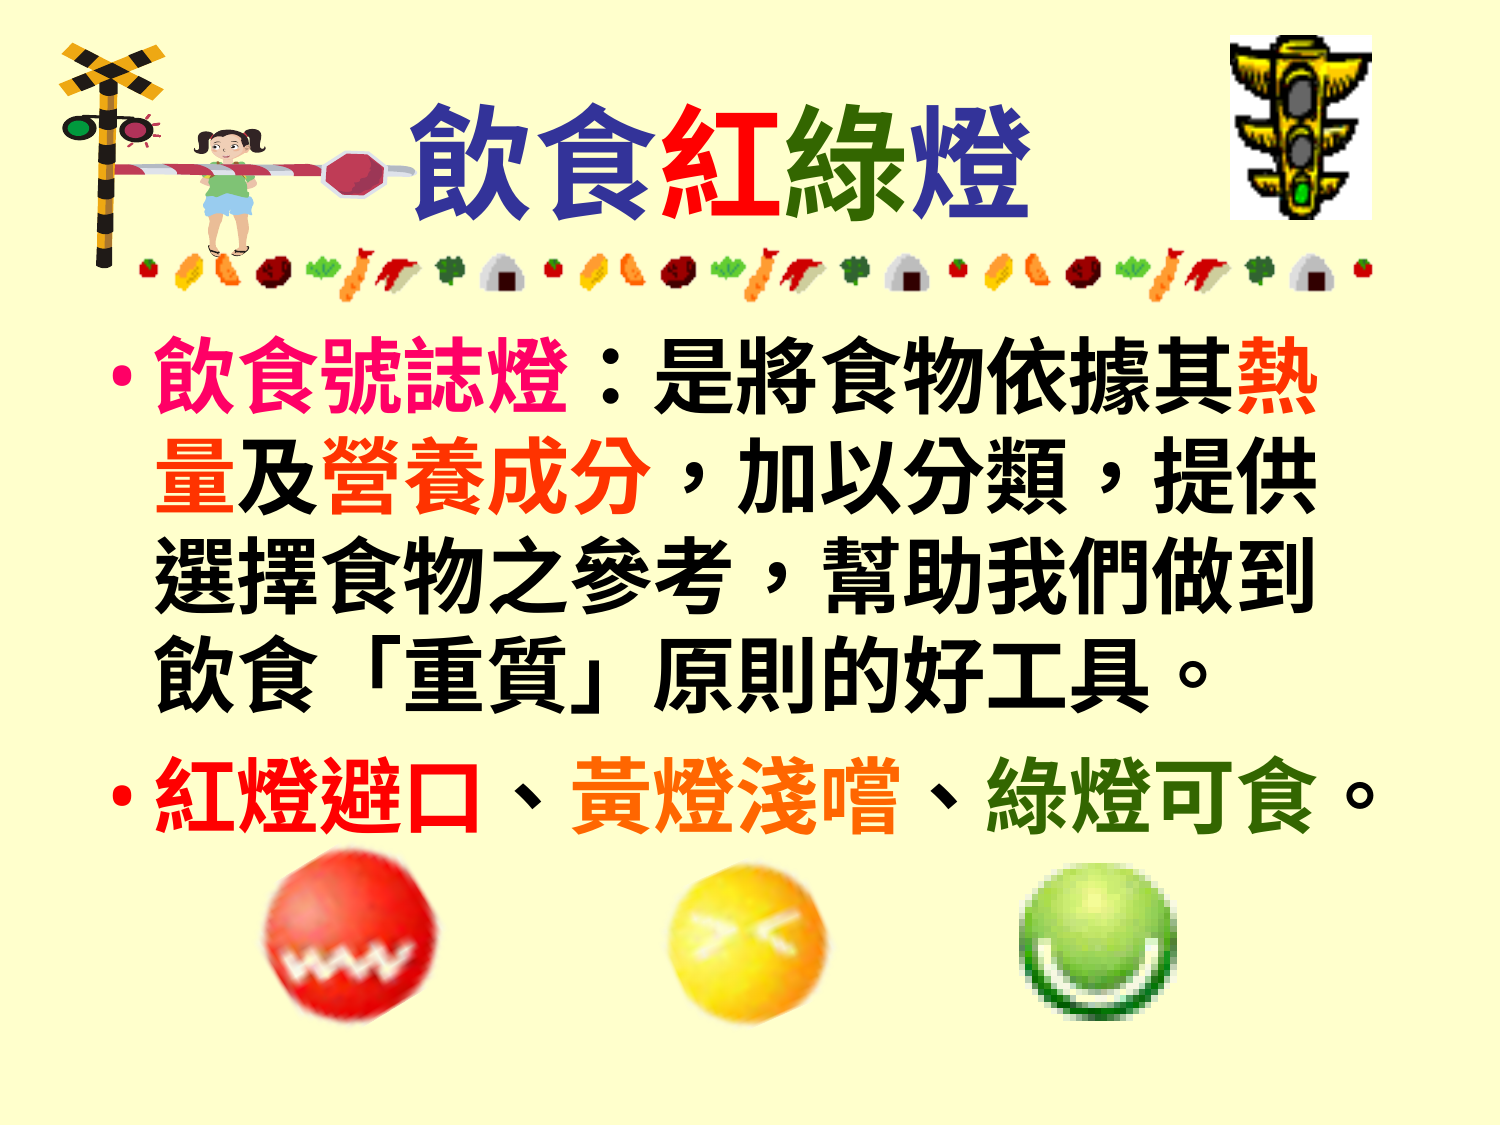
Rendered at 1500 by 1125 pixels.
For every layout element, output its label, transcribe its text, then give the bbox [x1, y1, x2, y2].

text_box 飲食紅綠燈 [76, 66, 1427, 254]
picture [1007, 863, 1196, 1021]
picture [222, 808, 484, 1059]
list 飲食號誌燈：是將食物依據其熱量及營養成分，加以分類，提供選擇食物之參考，幫助我們做到飲食「重質」原則的好工具。 紅燈避口、黃燈淺嚐、綠燈可食。 [82, 316, 1397, 868]
picture [58, 42, 1378, 306]
picture [632, 832, 869, 1053]
picture [1230, 35, 1372, 66]
